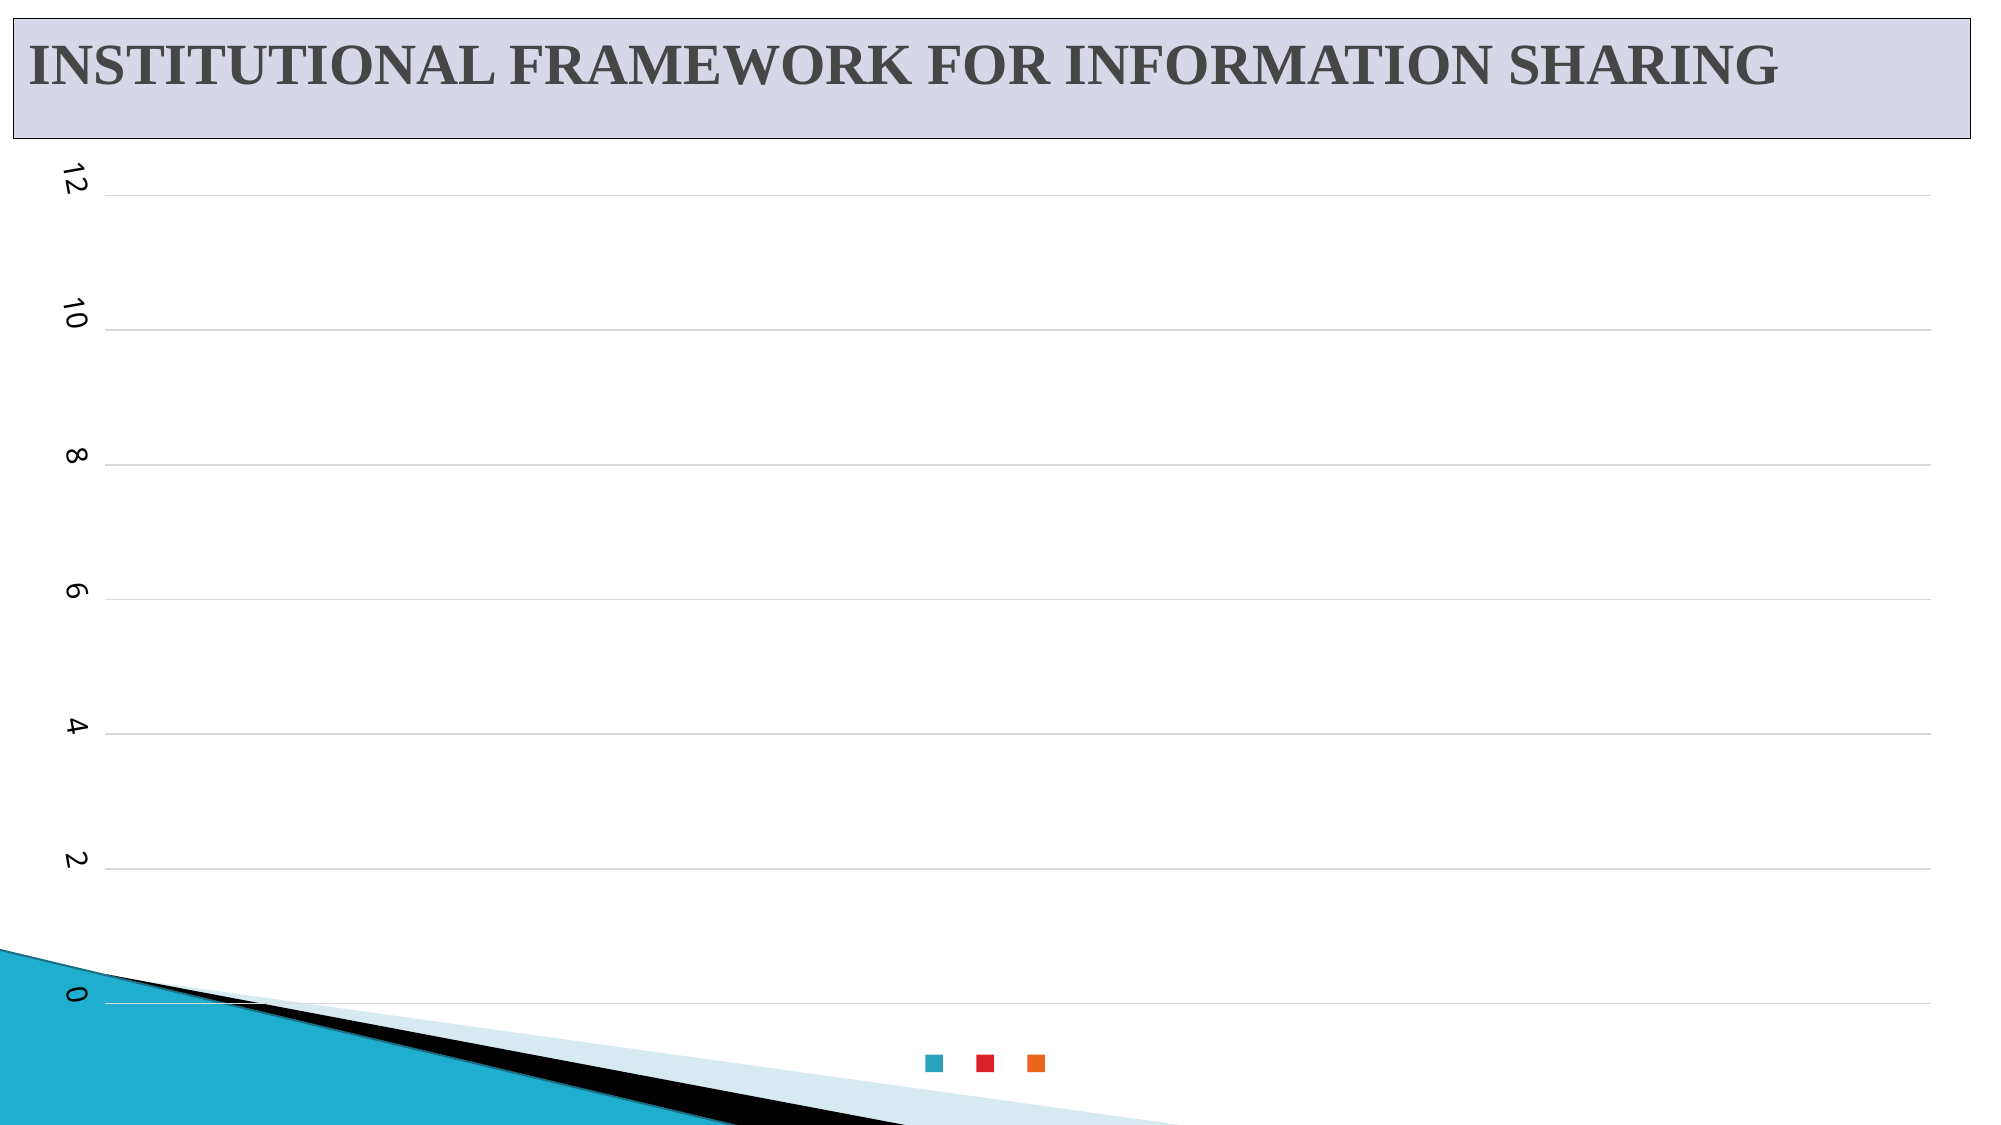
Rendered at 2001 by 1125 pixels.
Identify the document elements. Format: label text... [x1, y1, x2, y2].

chart [13, 138, 1971, 1090]
title INSTITUTIONAL FRAMEWORK FOR INFORMATION SHARING [13, 18, 1971, 138]
